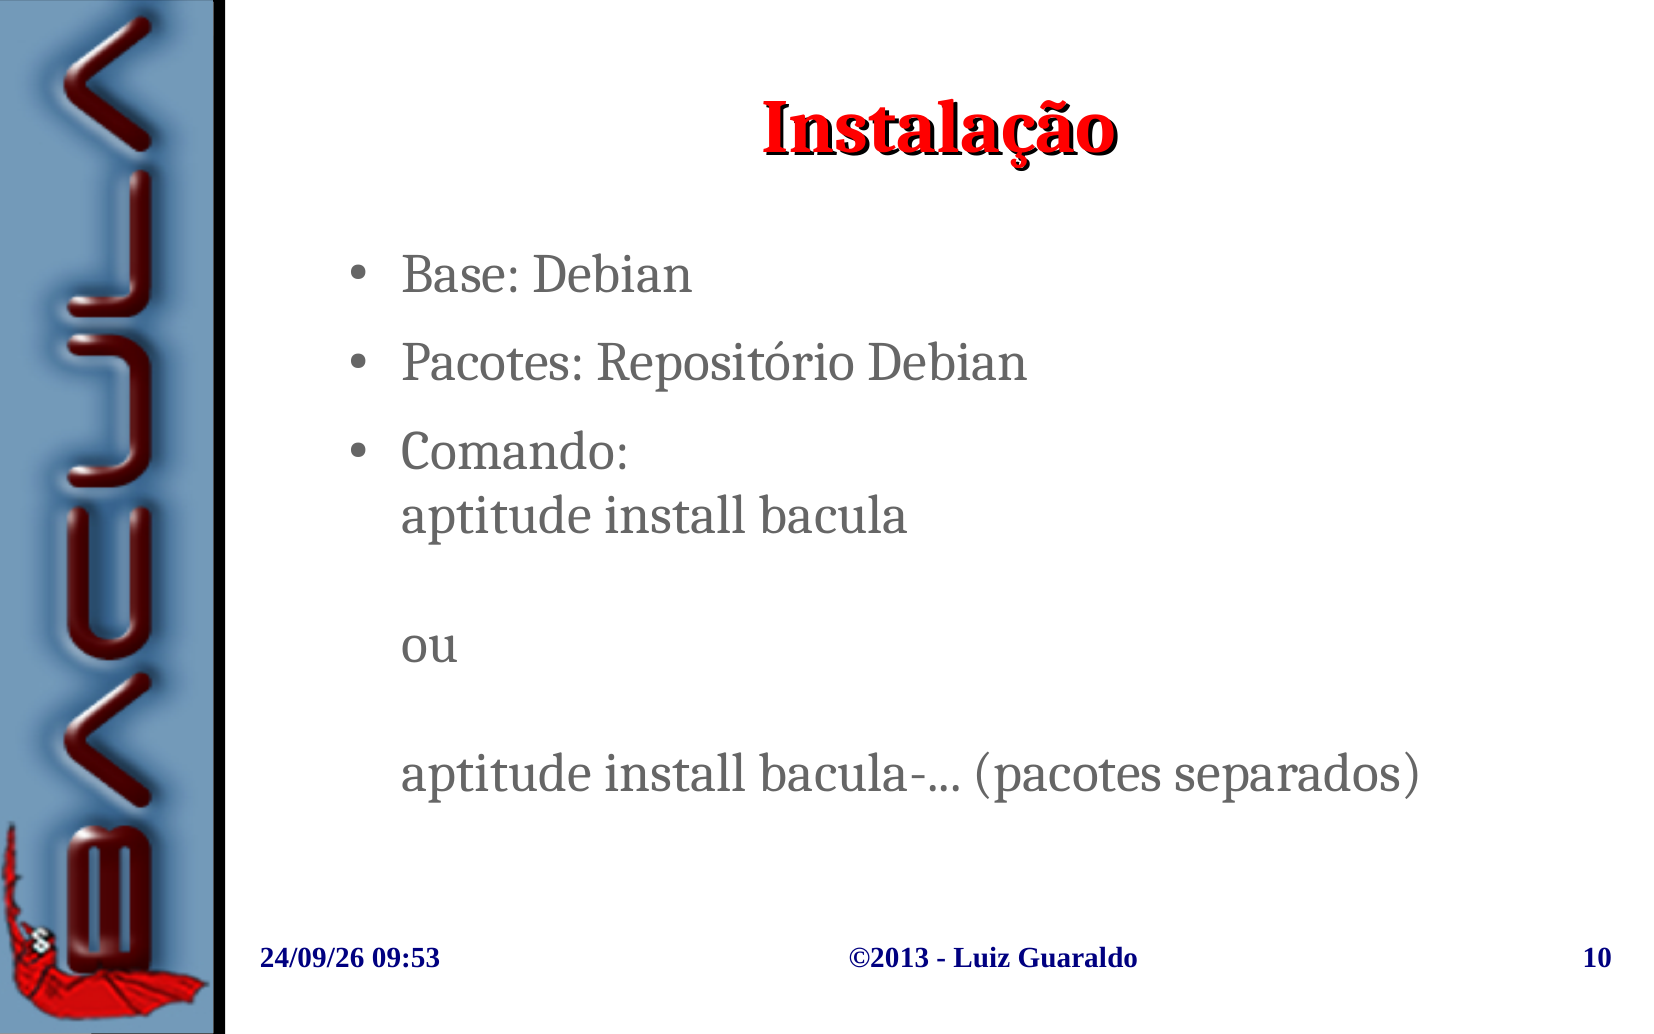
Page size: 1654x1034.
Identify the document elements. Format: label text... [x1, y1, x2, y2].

title Instalação [259, 41, 1619, 214]
picture [0, 1, 213, 1033]
list Base: Debian Pacotes: Repositório Debian Comando: aptitude install bacula ou aptitude install bacula-... (pacotes separados) [330, 241, 1619, 962]
